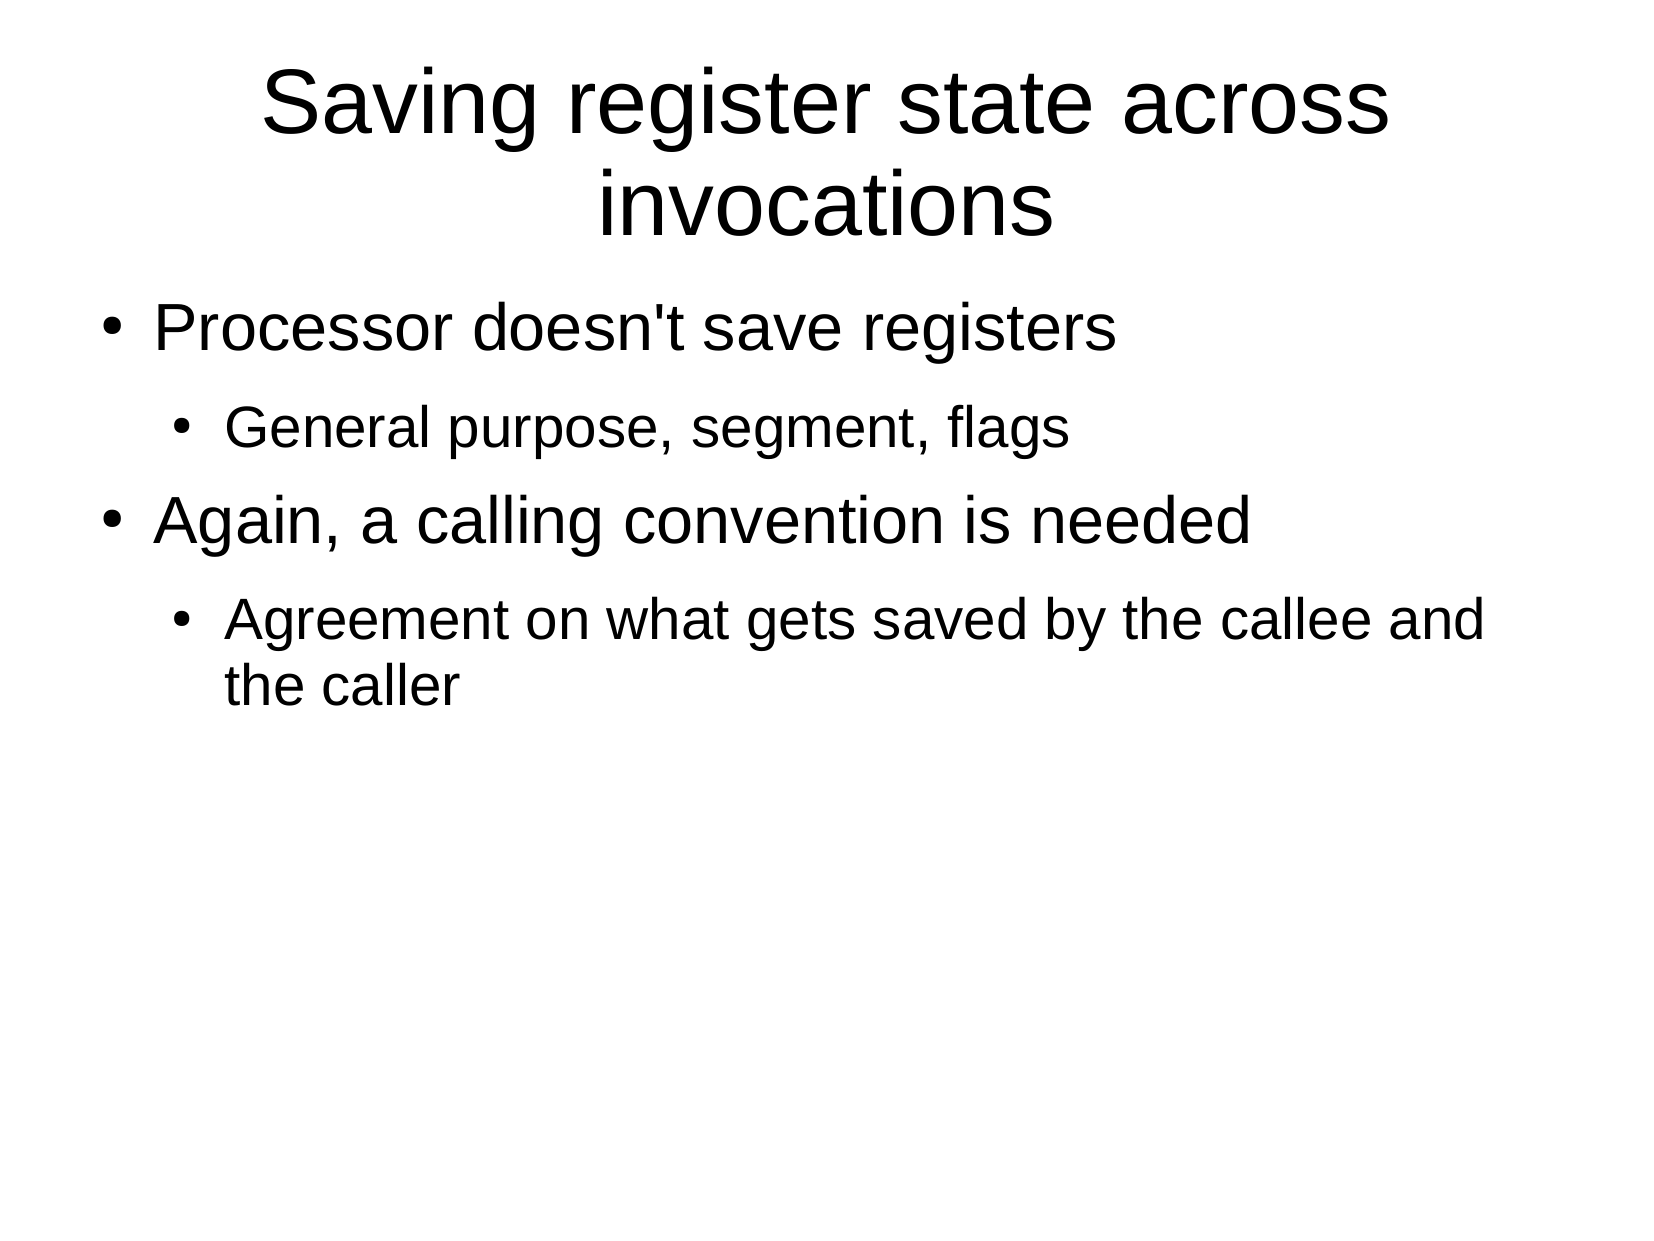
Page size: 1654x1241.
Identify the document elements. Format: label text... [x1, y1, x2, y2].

list Processor doesn't save registers General purpose, segment, flags Again, a calling convention is needed Agreement on what gets saved by the callee and the caller [82, 290, 1571, 1010]
title Saving register state across invocations [82, 49, 1571, 257]
